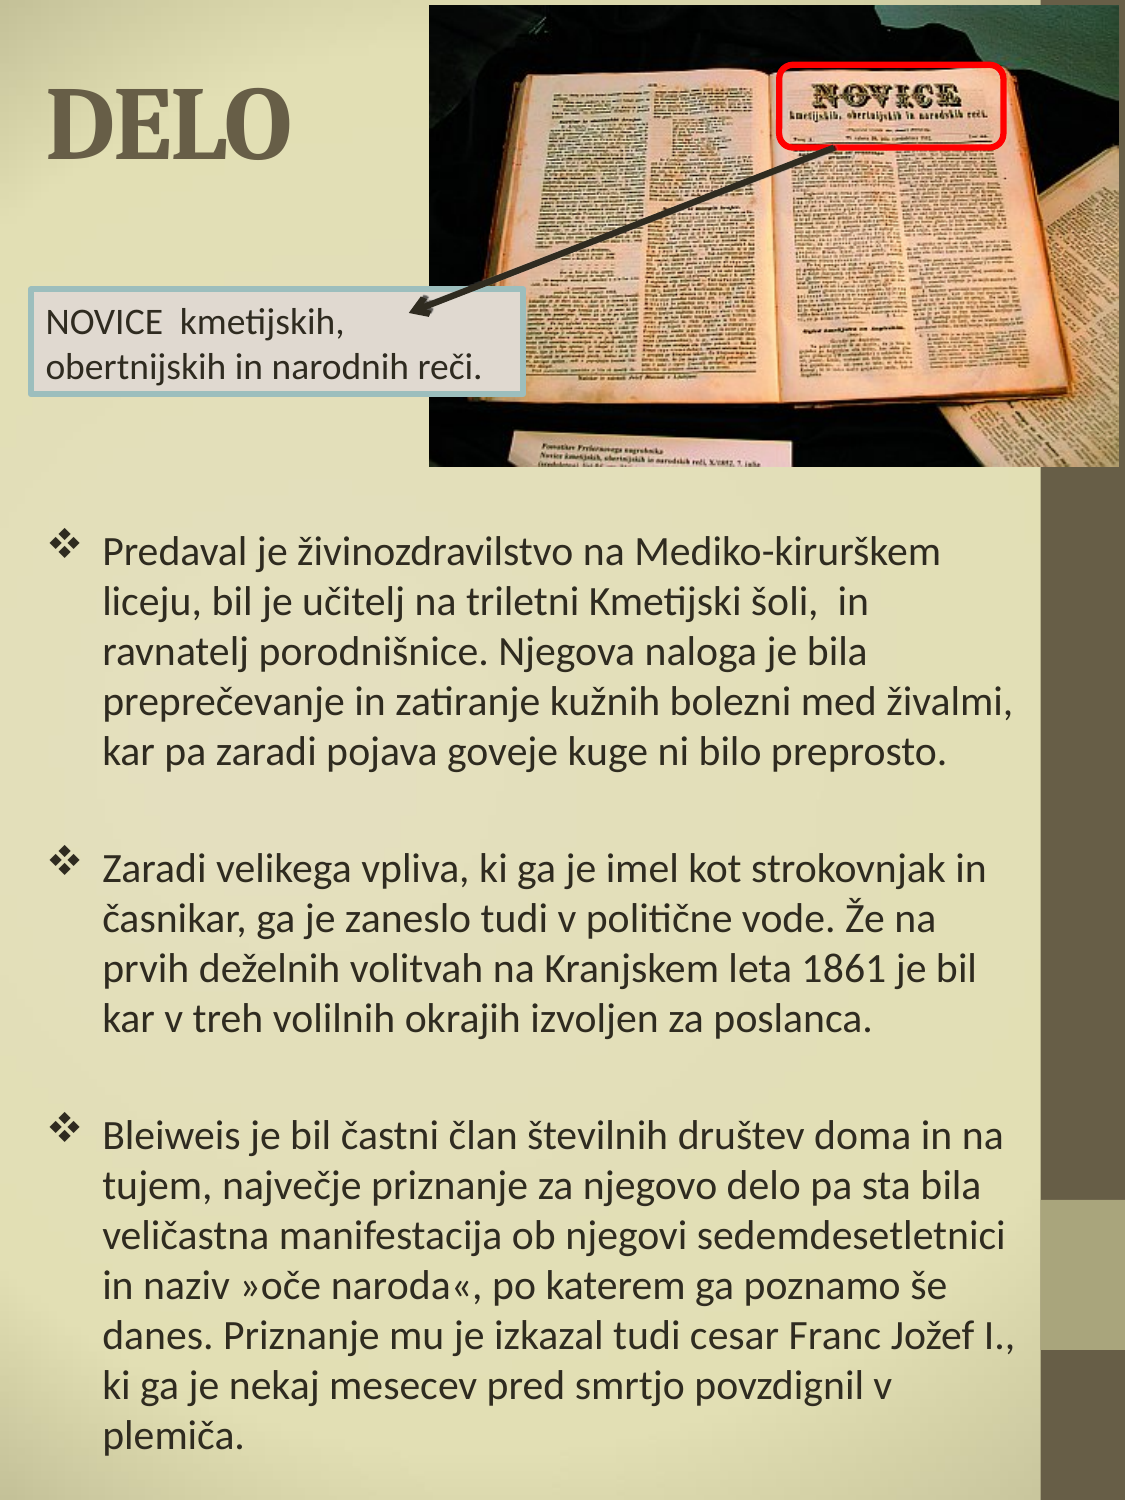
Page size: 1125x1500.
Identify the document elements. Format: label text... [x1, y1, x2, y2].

picture [0, 0, 1119, 1500]
list Predaval je živinozdravilstvo na Mediko-kirurškem liceju, bil je učitelj na triletni Kmetijski šoli, in ravnatelj porodnišnice. Njegova naloga je bila preprečevanje in zatiranje kužnih bolezni med živalmi, kar pa zaradi pojava goveje kuge ni bilo preprosto. Zaradi velikega vpliva, ki ga je imel kot strokovnjak in časnikar, ga je zaneslo tudi v politične vode. Že na prvih deželnih volitvah na Kranjskem leta 1861 je bil kar v treh volilnih okrajih izvoljen za poslanca. Bleiweis je bil častni član številnih društev doma in na tujem, največje priznanje za njegovo delo pa sta bila veličastna manifestacija ob njegovi sedemdesetletnici in naziv »oče naroda«, po katerem ga poznamo še danes. Priznanje mu je izkazal tudi cesar Franc Jožef I., ki ga je nekaj mesecev pred smrtjo povzdignil v plemiča. [31, 395, 1045, 1466]
text_box NOVICE kmetijskih, obertnijskih in narodnih reči. [30, 289, 524, 395]
title DelO [30, 47, 429, 248]
picture [783, 68, 1000, 144]
